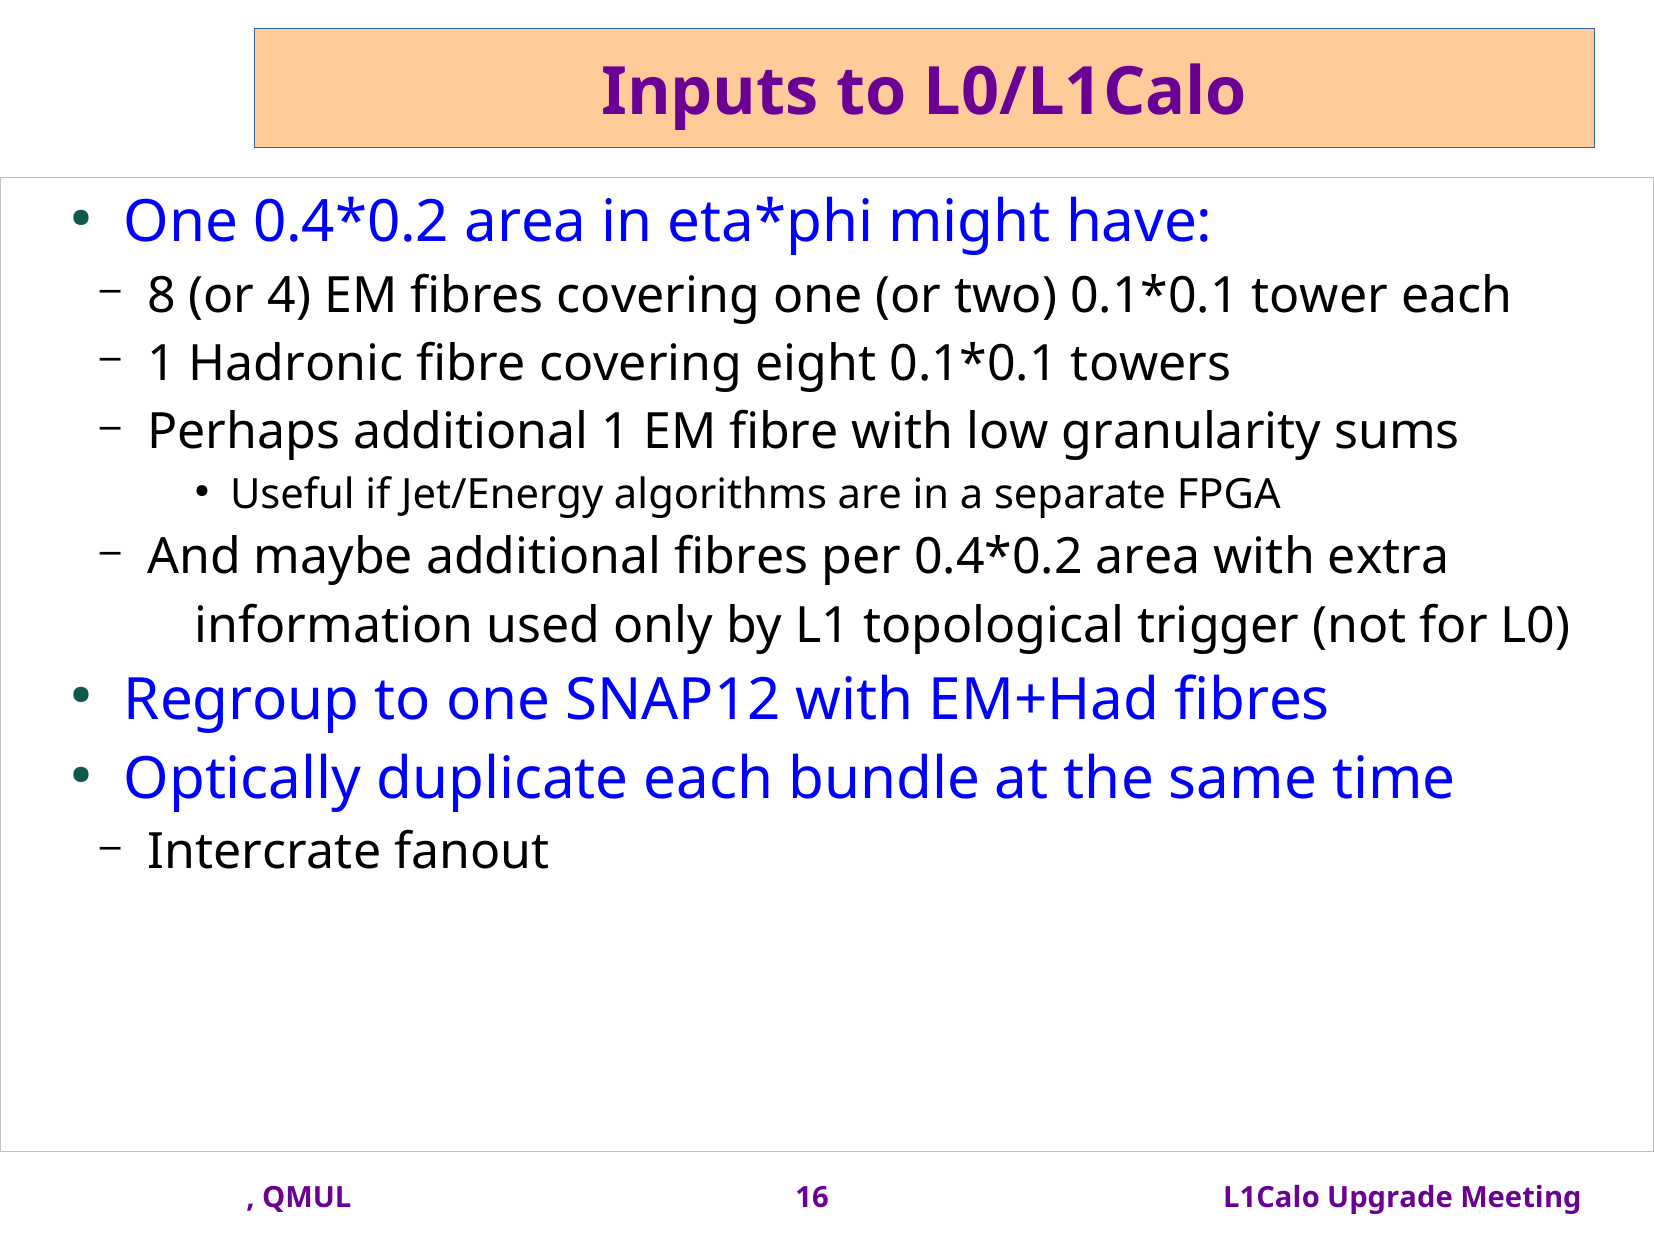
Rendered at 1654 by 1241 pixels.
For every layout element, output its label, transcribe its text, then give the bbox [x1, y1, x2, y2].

title Inputs to L0/L1Calo [254, 28, 1595, 148]
list One 0.4*0.2 area in eta*phi might have: 8 (or 4) EM fibres covering one (or two) 0.1*0.1 tower each 1 Hadronic fibre covering eight 0.1*0.1 towers Perhaps additional 1 EM fibre with low granularity sums Useful if Jet/Energy algorithms are in a separate FPGA And maybe additional fibres per 0.4*0.2 area with extra information used only by L1 topological trigger (not for L0) Regroup to one SNAP12 with EM+Had fibres Optically duplicate each bundle at the same time Intercrate fanout [52, 179, 1598, 1143]
